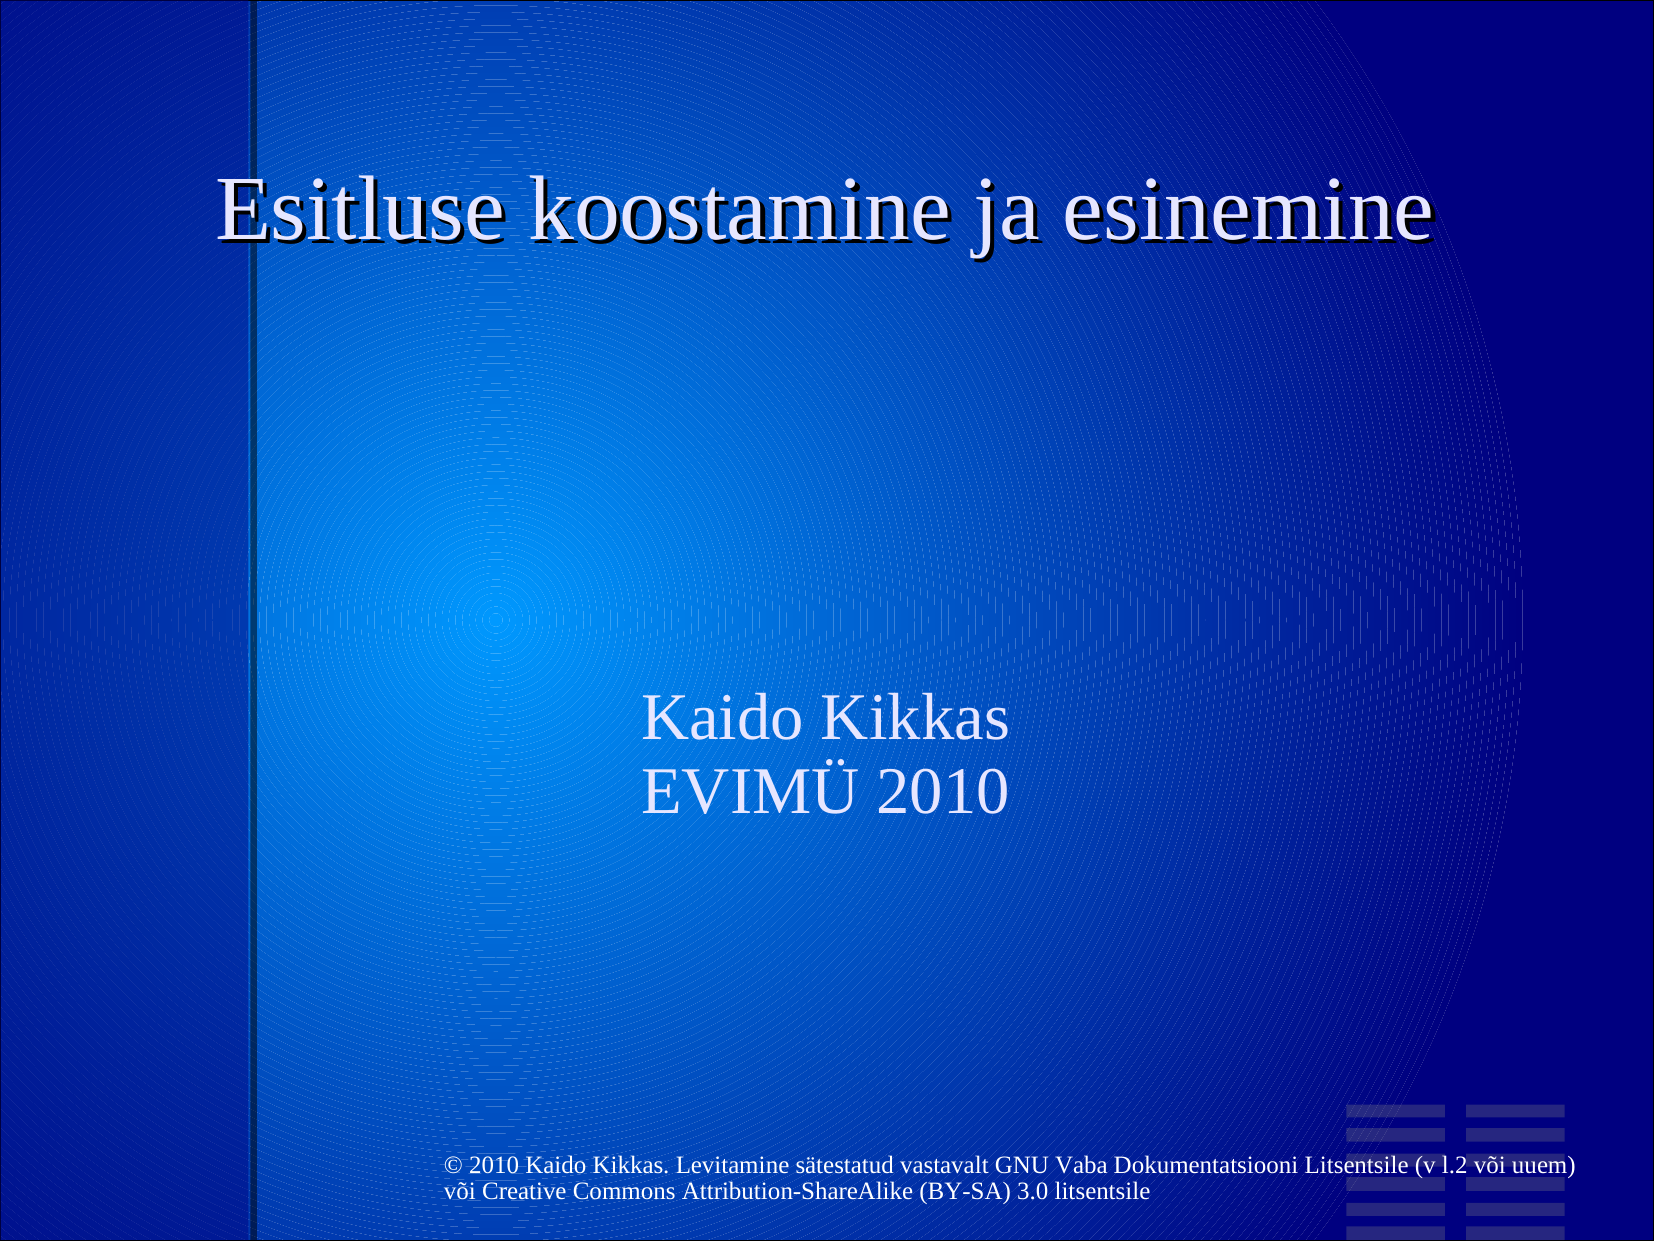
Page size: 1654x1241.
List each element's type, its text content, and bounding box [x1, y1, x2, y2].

title Esitluse koostamine ja esinemine [119, 104, 1533, 313]
subtitle Kaido Kikkas EVIMÜ 2010 [119, 344, 1533, 1164]
text_box © 2010 Kaido Kikkas. Levitamine sätestatud vastavalt GNU Vaba Dokumentatsiooni Litsentsile (v l.2 või uuem) või Creative Commons Attribution-ShareAlike (BY-SA) 3.0 litsentsile‏ [443, 1153, 1595, 1182]
